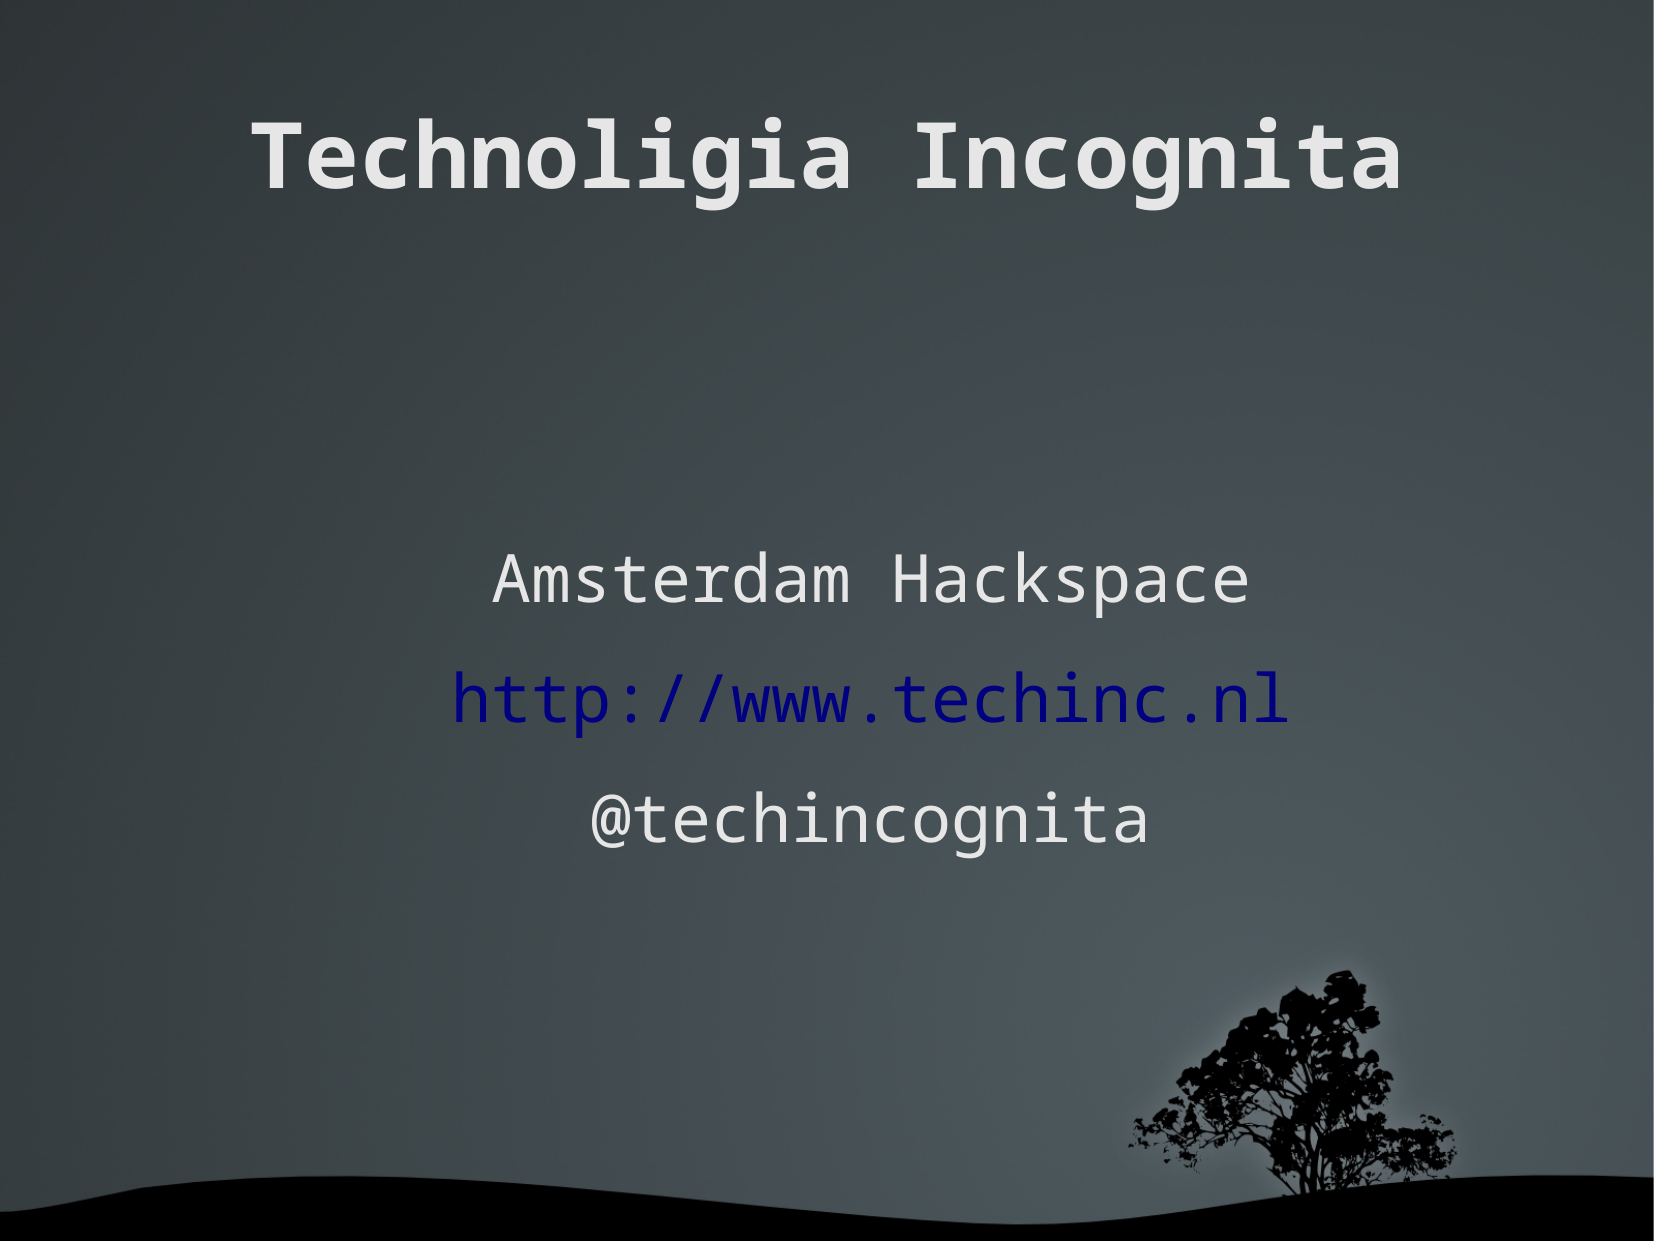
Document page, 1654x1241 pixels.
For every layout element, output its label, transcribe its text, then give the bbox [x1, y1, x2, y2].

list Amsterdam Hackspace http://www.techinc.nl @techincognita [82, 290, 1571, 1109]
title Technoligia Incognita [82, 49, 1571, 257]
picture [0, 0, 1654, 1241]
